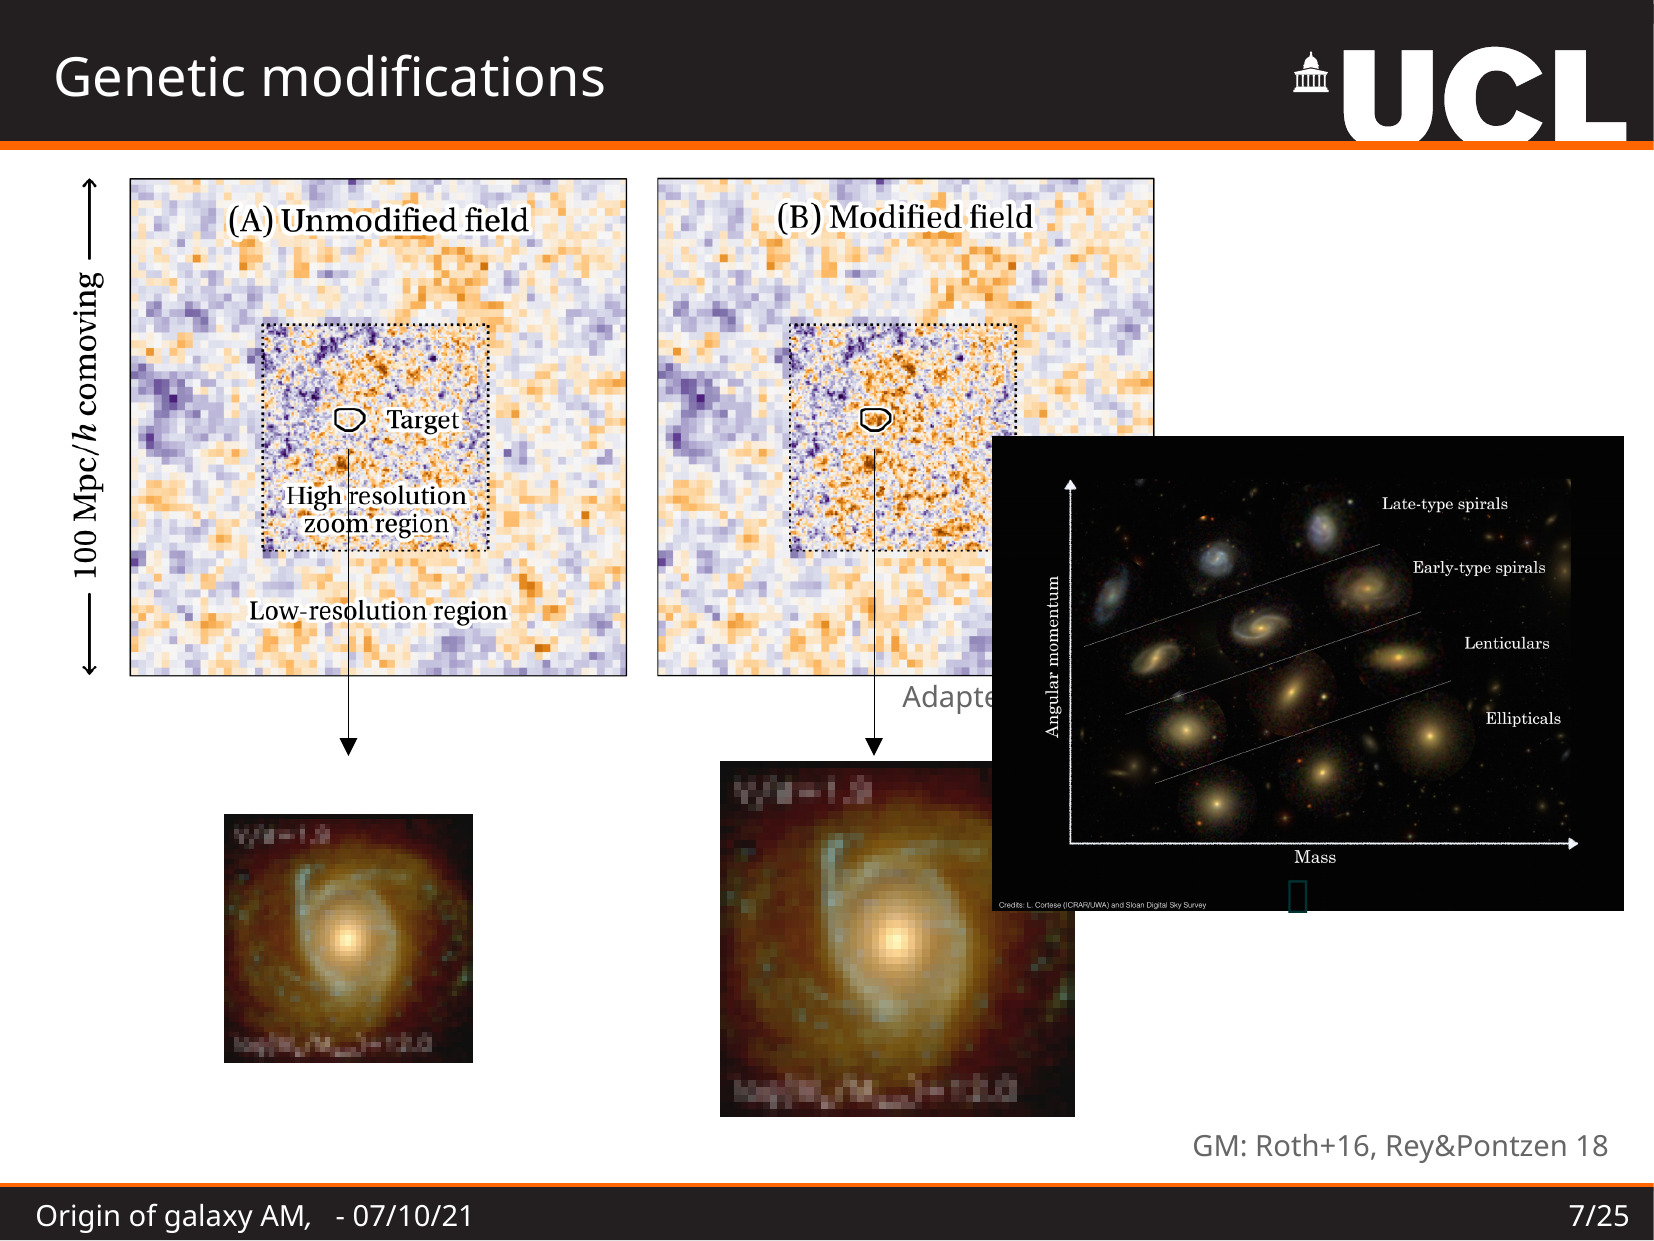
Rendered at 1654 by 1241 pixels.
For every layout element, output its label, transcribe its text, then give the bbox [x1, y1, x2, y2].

picture [224, 814, 473, 1063]
text_box GM: Roth+16, Rey&Pontzen 18 [1151, 1120, 1625, 1170]
text_box Adapted from Stopyra+20 [797, 671, 992, 721]
picture [47, 165, 1624, 1117]
text_box ✅ [1269, 833, 1357, 927]
title Genetic modifications [0, 0, 1329, 152]
